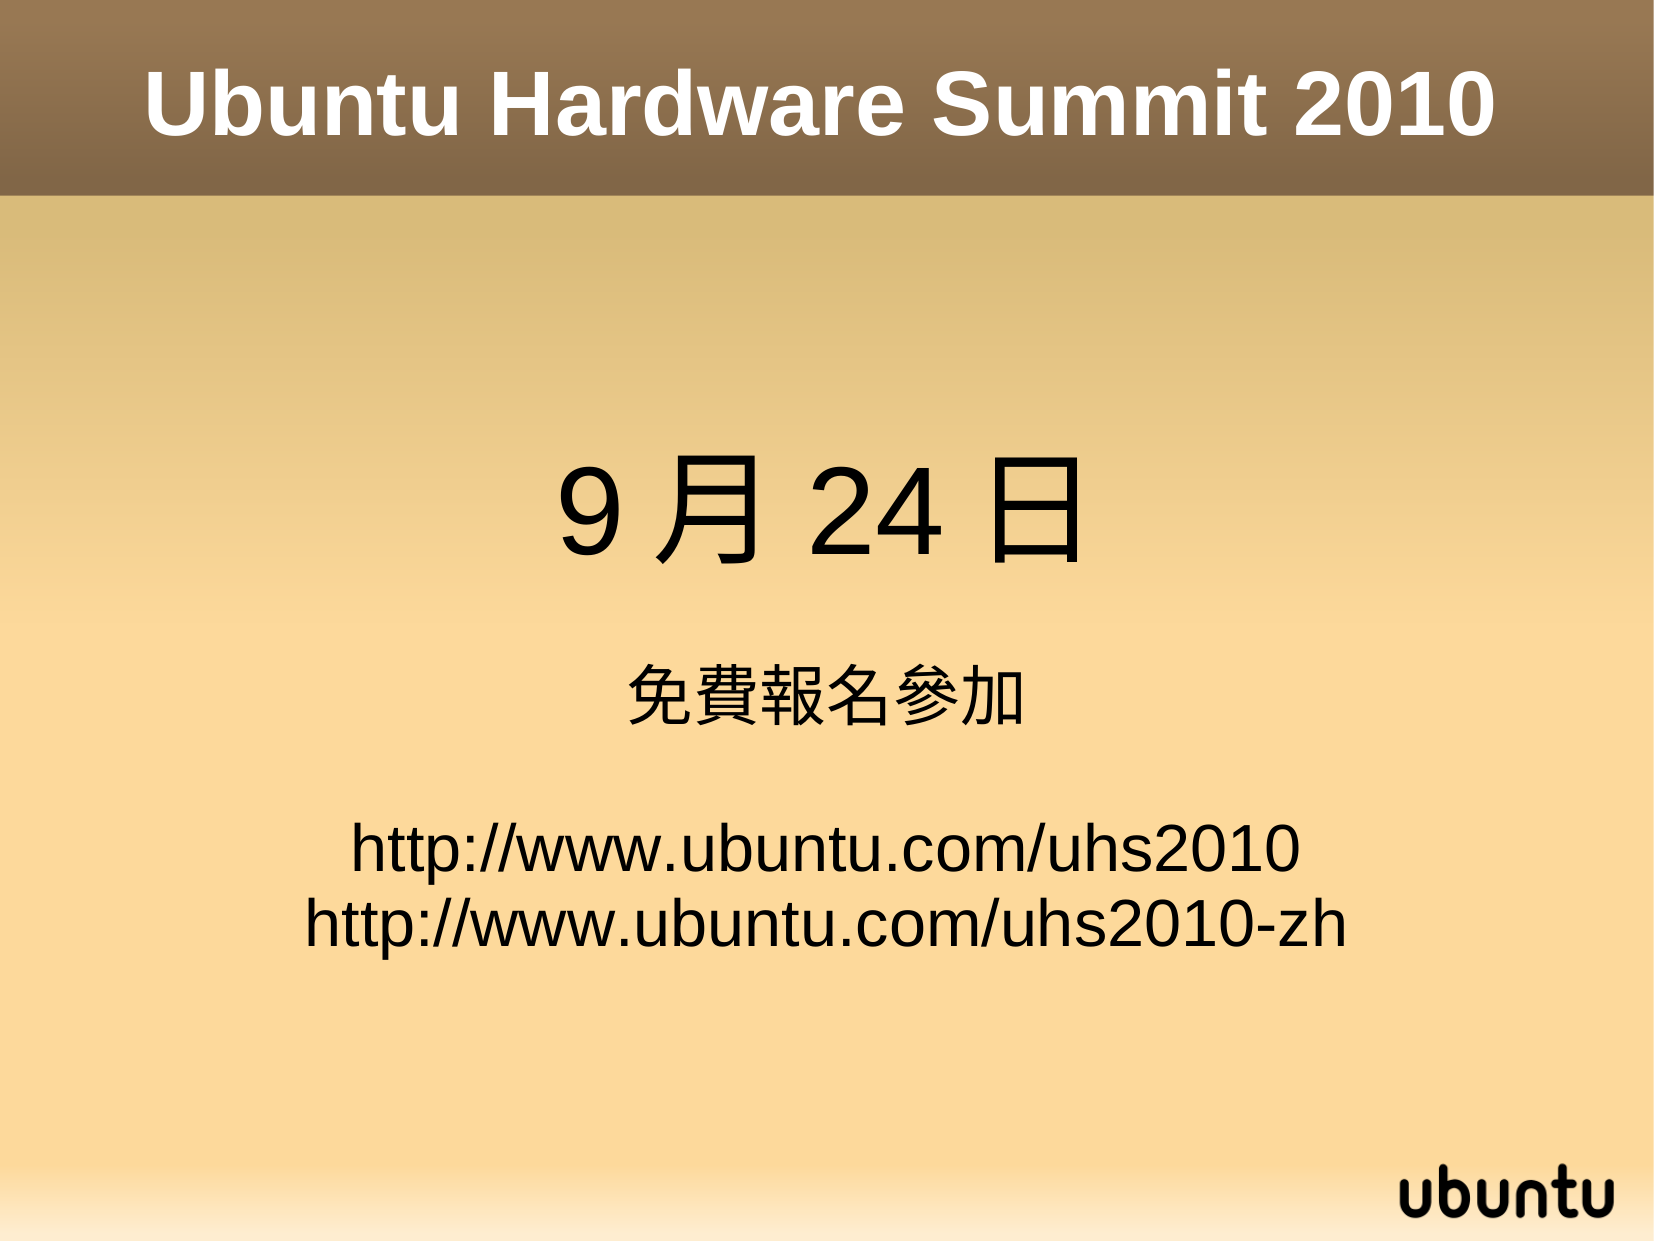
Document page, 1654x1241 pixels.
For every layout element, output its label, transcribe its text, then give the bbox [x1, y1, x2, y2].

subtitle 9月24日 免費報名參加 http://www.ubuntu.com/uhs2010 http://www.ubuntu.com/uhs2010-zh [82, 297, 1571, 1102]
picture [0, 0, 1654, 1241]
title Ubuntu Hardware Summit 2010 [76, 7, 1565, 200]
